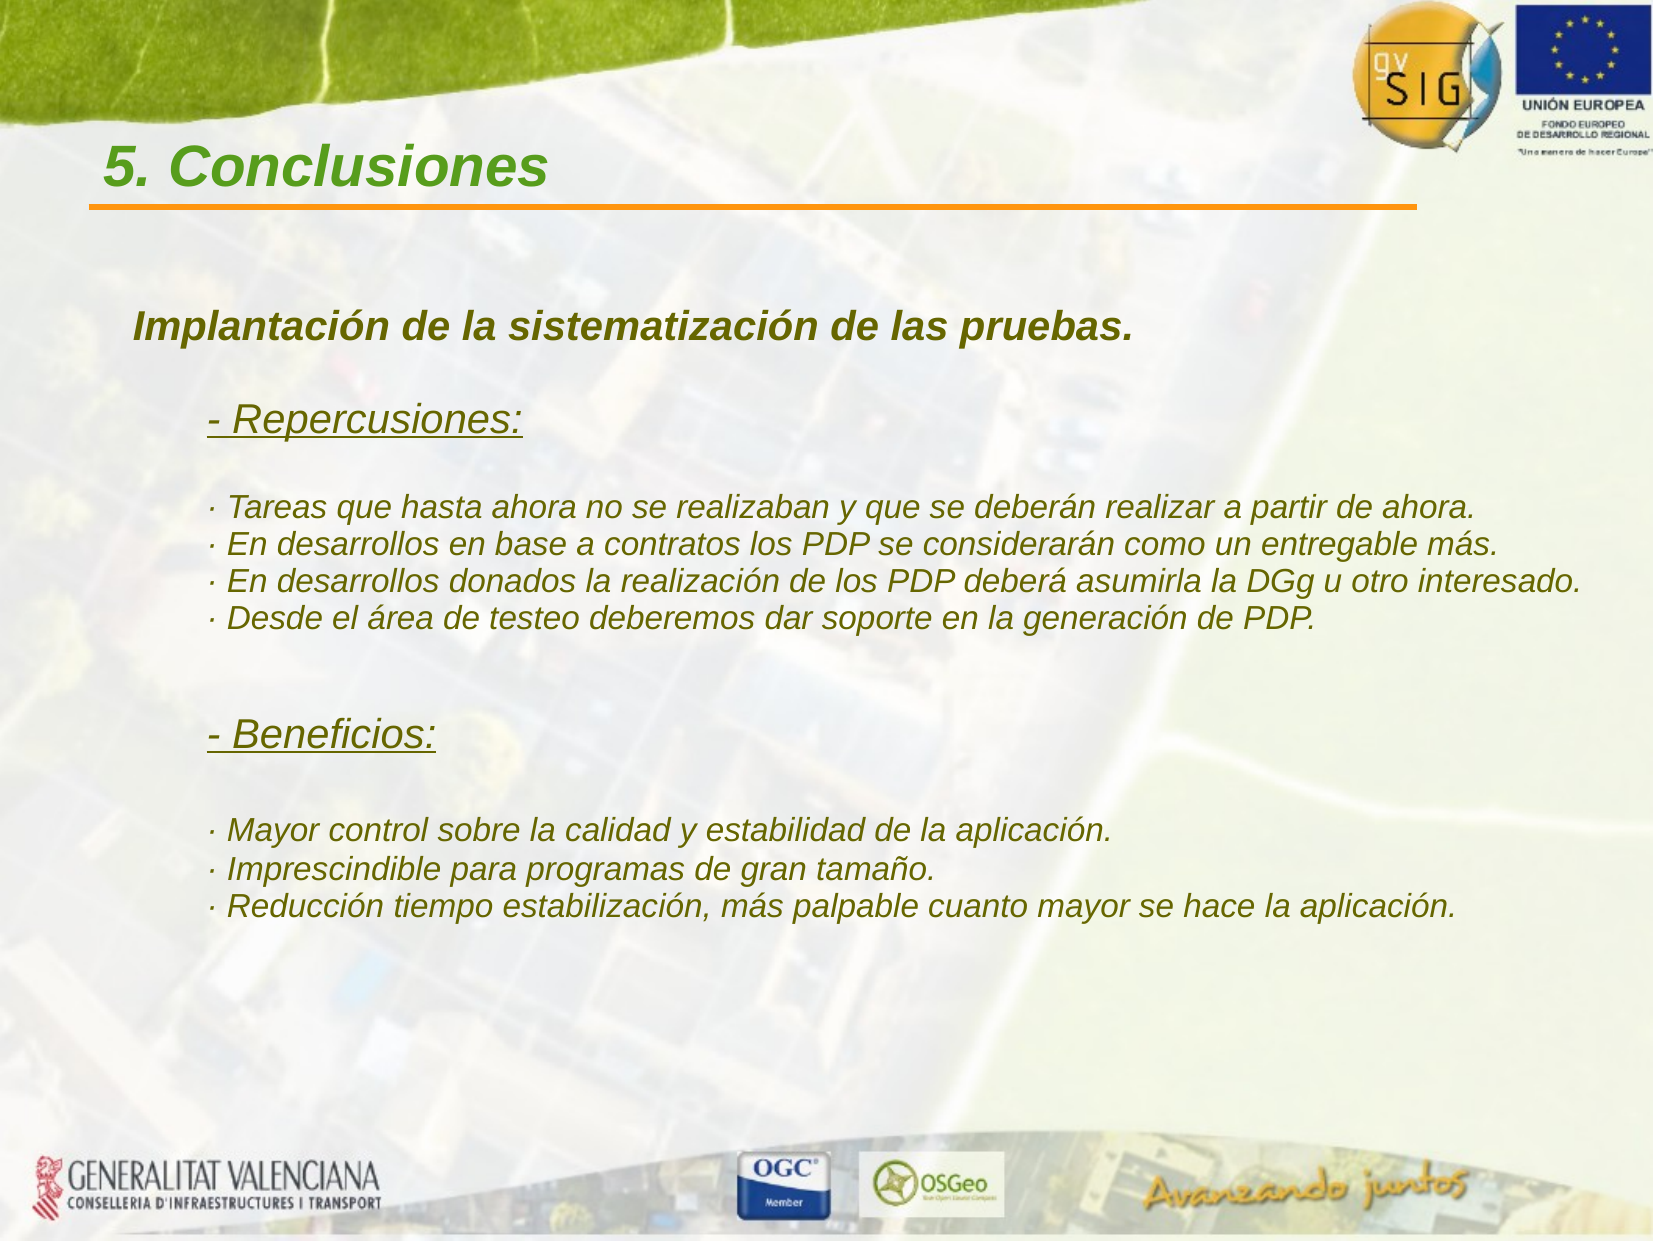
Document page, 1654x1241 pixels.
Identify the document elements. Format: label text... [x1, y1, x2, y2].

text_box Implantación de la sistematización de las pruebas. - Repercusiones: · Tareas que hasta ahora no se realizaban y que se deberán realizar a partir de ahora. · En desarrollos en base a contratos los PDP se considerarán como un entregable más. · En desarrollos donados la realización de los PDP deberá asumirla la DGg u otro interesado. · Desde el área de testeo deberemos dar soporte en la generación de PDP. - Beneficios: · Mayor control sobre la calidad y estabilidad de la aplicación. · Imprescindible para programas de gran tamaño. · Reducción tiempo estabilización, más palpable cuanto mayor se hace la aplicación. [118, 295, 1625, 1073]
picture [0, 0, 1653, 1241]
text_box 5. Conclusiones [88, 126, 1418, 215]
